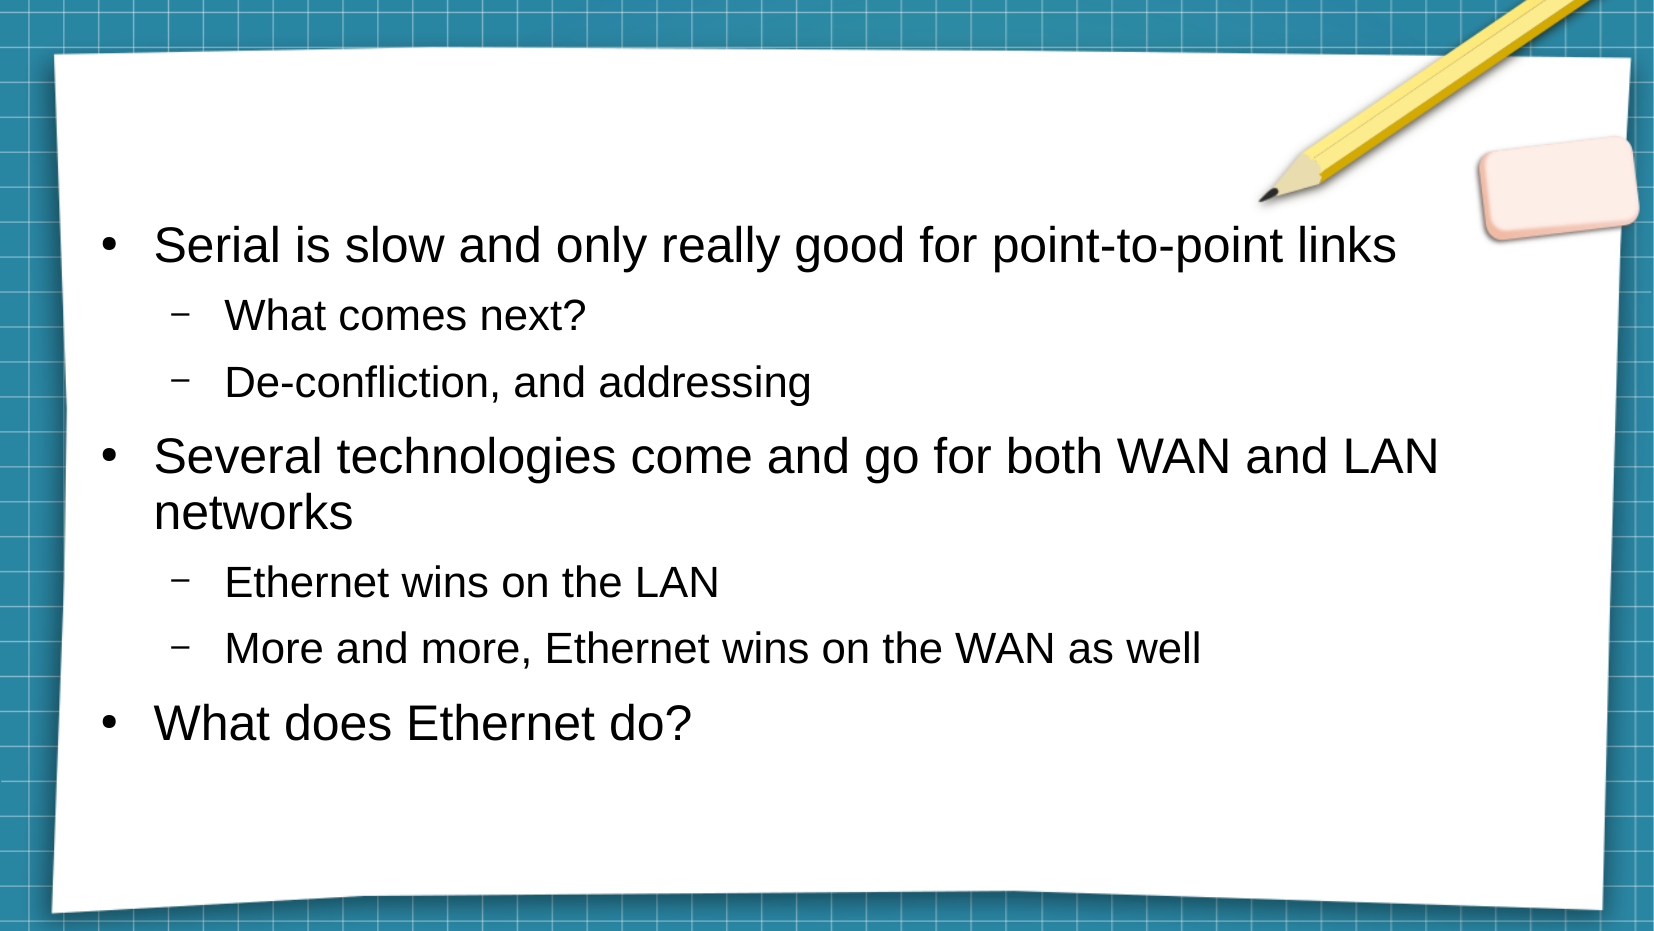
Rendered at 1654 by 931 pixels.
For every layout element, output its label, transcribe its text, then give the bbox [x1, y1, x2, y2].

list Serial is slow and only really good for point-to-point links What comes next? De-confliction, and addressing Several technologies come and go for both WAN and LAN networks Ethernet wins on the LAN More and more, Ethernet wins on the WAN as well What does Ethernet do? [82, 217, 1571, 758]
picture [0, 0, 1654, 931]
